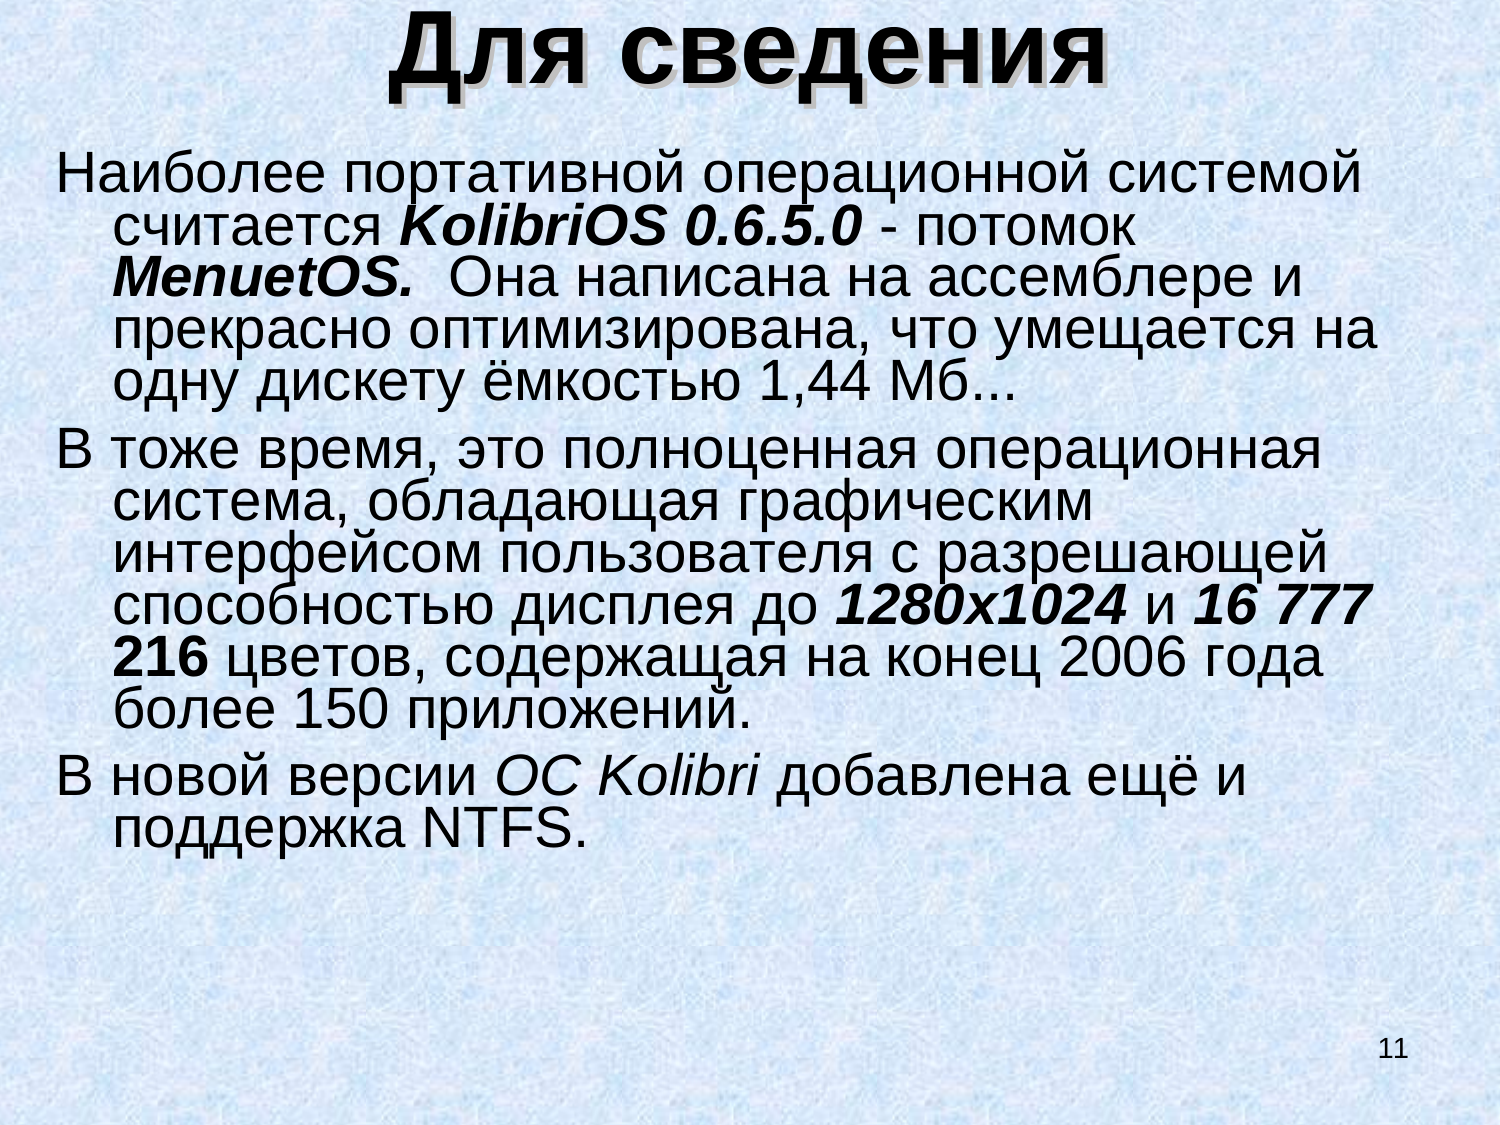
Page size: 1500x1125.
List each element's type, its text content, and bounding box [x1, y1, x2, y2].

picture [0, 0, 1500, 1125]
title Для сведения [75, 0, 1426, 142]
list Наиболее портативной операционной системой считается KolibriOS 0.6.5.0 - потомок MenuetOS. Она написана на ассемблере и прекрасно оптимизирована, что умещается на одну дискету ёмкостью 1,44 Мб... В тоже время, это полноценная операционная система, обладающая графическим интерфейсом пользователя с разрешающей способностью дисплея до 1280x1024 и 16 777 216 цветов, содержащая на конец 2006 года более 150 приложений. В новой версии ОС Kolibri добавлена ещё и поддержка NTFS. [41, 143, 1467, 1017]
